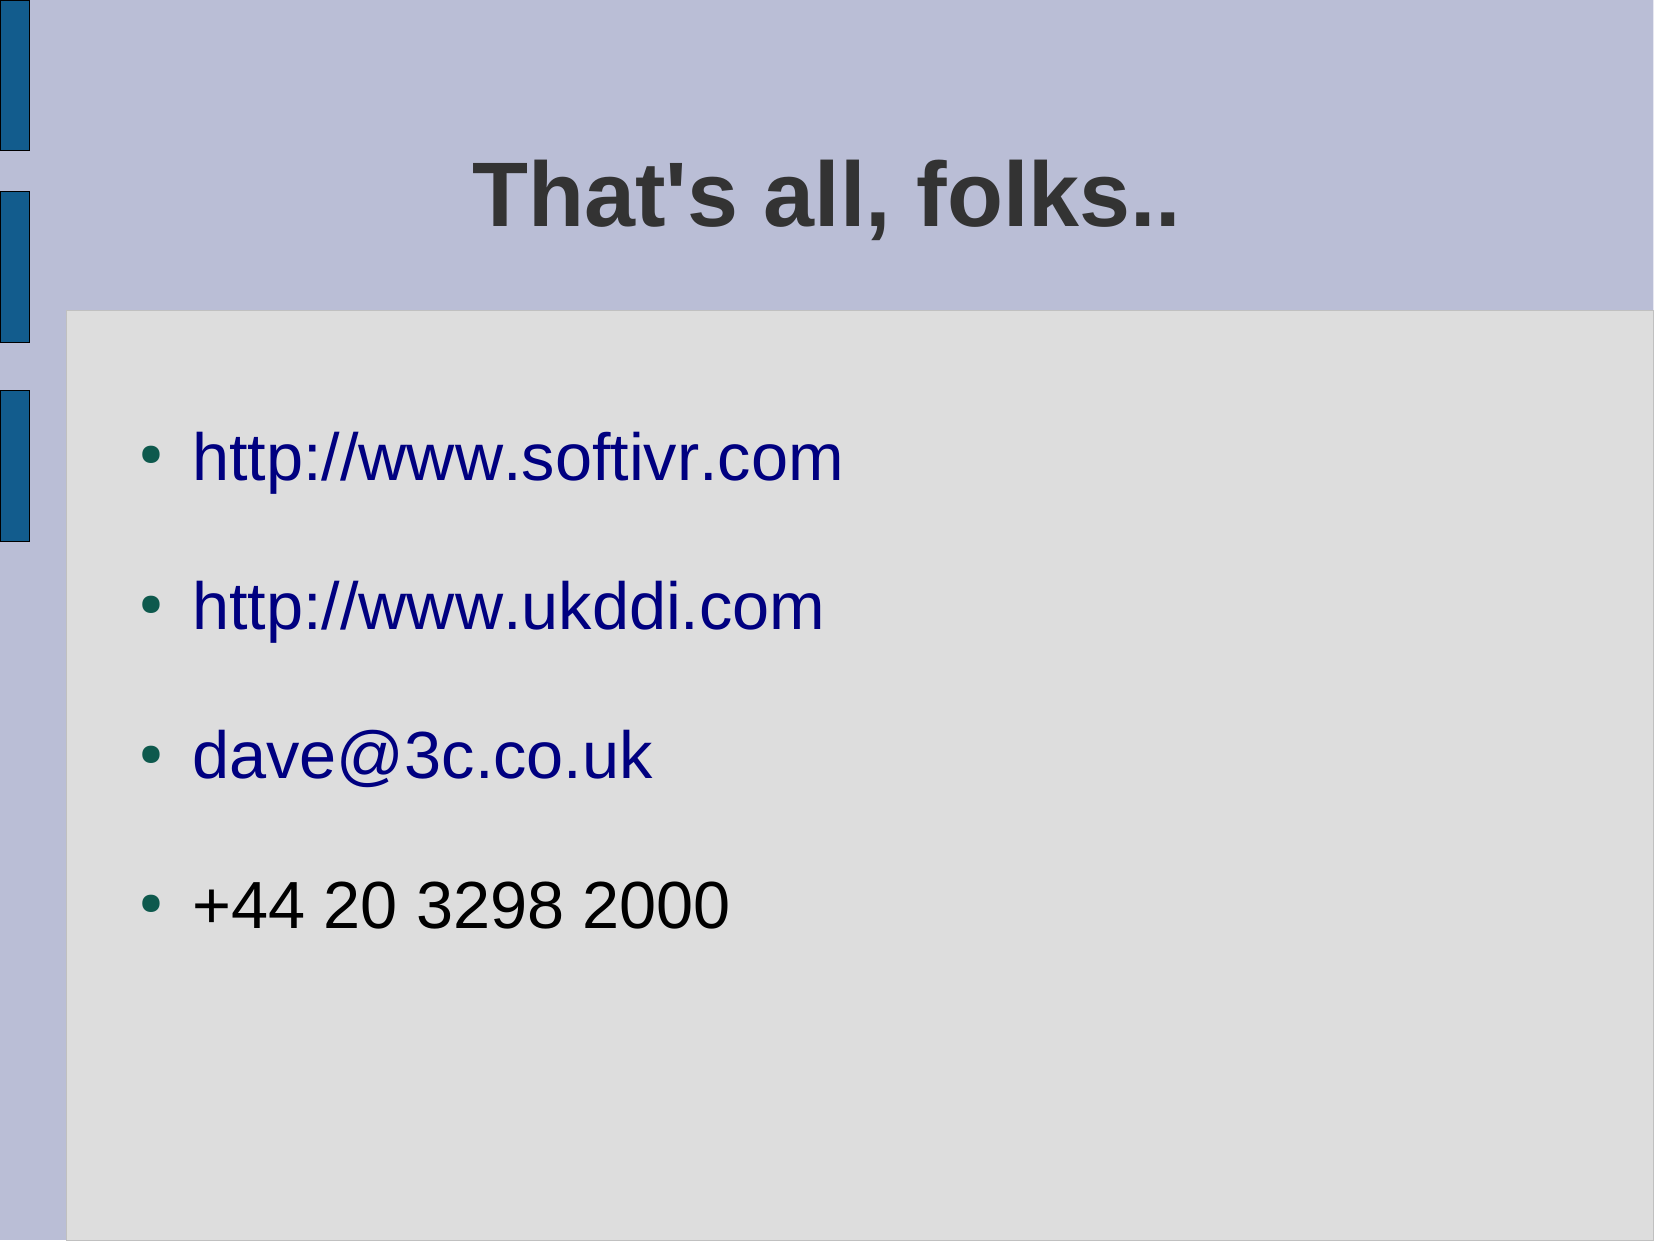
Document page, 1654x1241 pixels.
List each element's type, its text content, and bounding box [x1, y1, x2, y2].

title That's all, folks.. [121, 98, 1534, 291]
list http://www.softivr.com http://www.ukddi.com dave@3c.co.uk +44 20 3298 2000 [121, 344, 1534, 1149]
